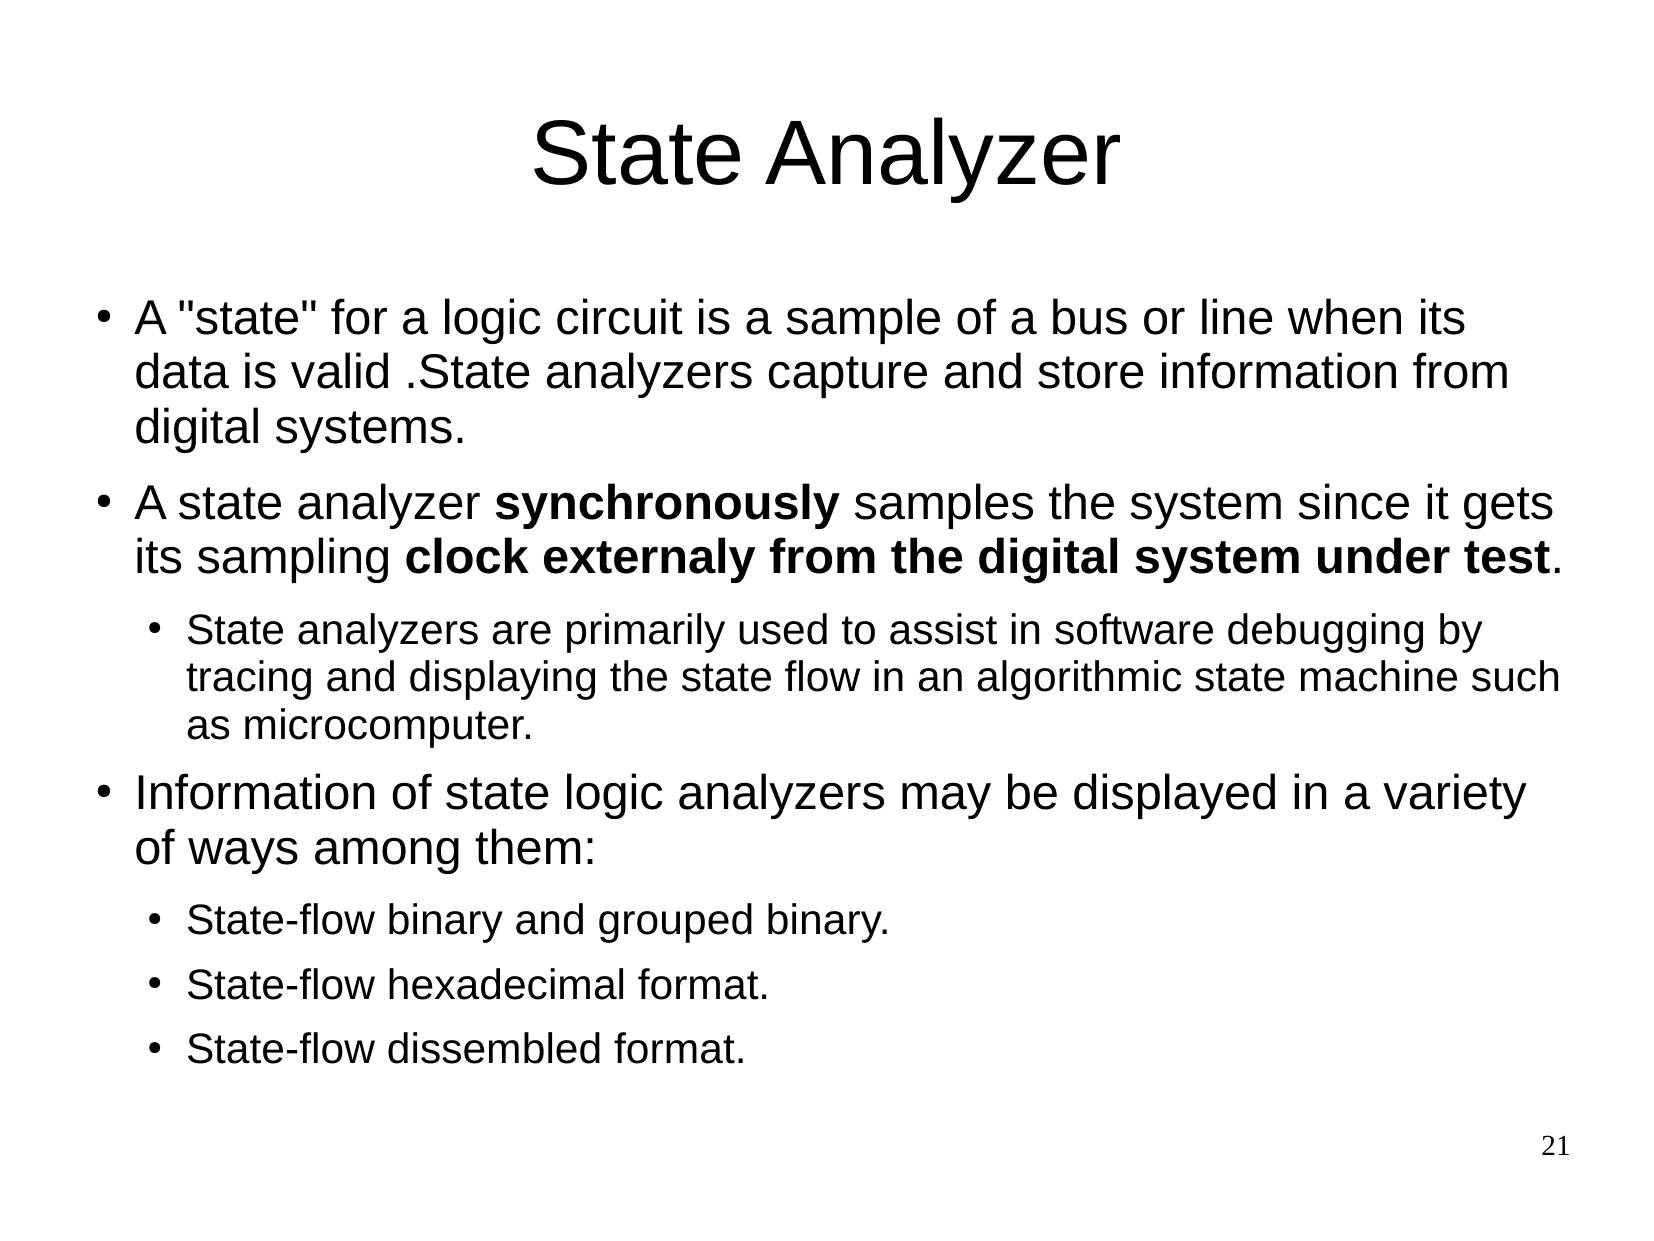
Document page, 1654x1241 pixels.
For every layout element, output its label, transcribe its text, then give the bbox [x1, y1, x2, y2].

title State Analyzer [82, 49, 1571, 257]
list A "state" for a logic circuit is a sample of a bus or line when its data is valid .State analyzers capture and store information from digital systems. A state analyzer synchronously samples the system since it gets its sampling clock externaly from the digital system under test. State analyzers are primarily used to assist in software debugging by tracing and displaying the state flow in an algorithmic state machine such as microcomputer. Information of state logic analyzers may be displayed in a variety of ways among them: State-flow binary and grouped binary. State-flow hexadecimal format. State-flow dissembled format. [82, 290, 1571, 1109]
